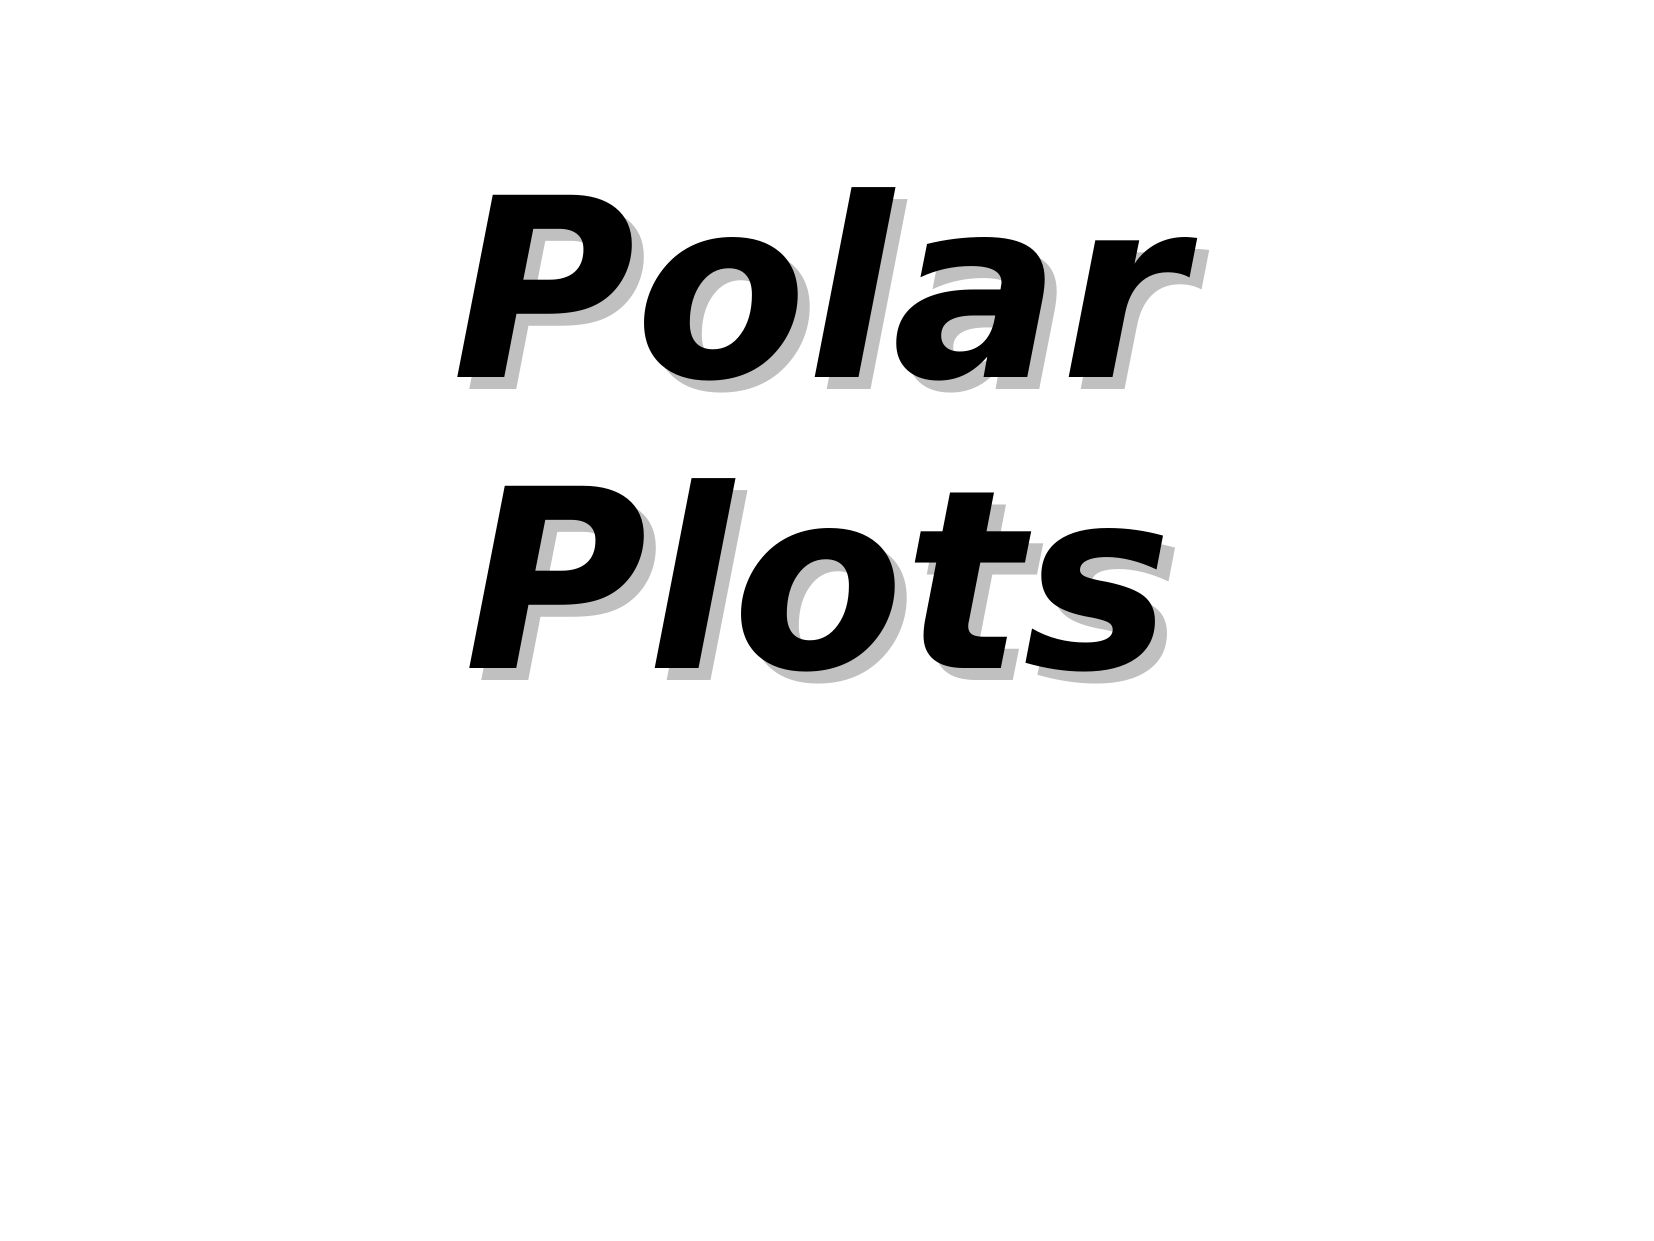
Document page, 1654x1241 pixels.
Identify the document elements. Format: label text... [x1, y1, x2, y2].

title Polar Plots [112, 145, 1525, 728]
